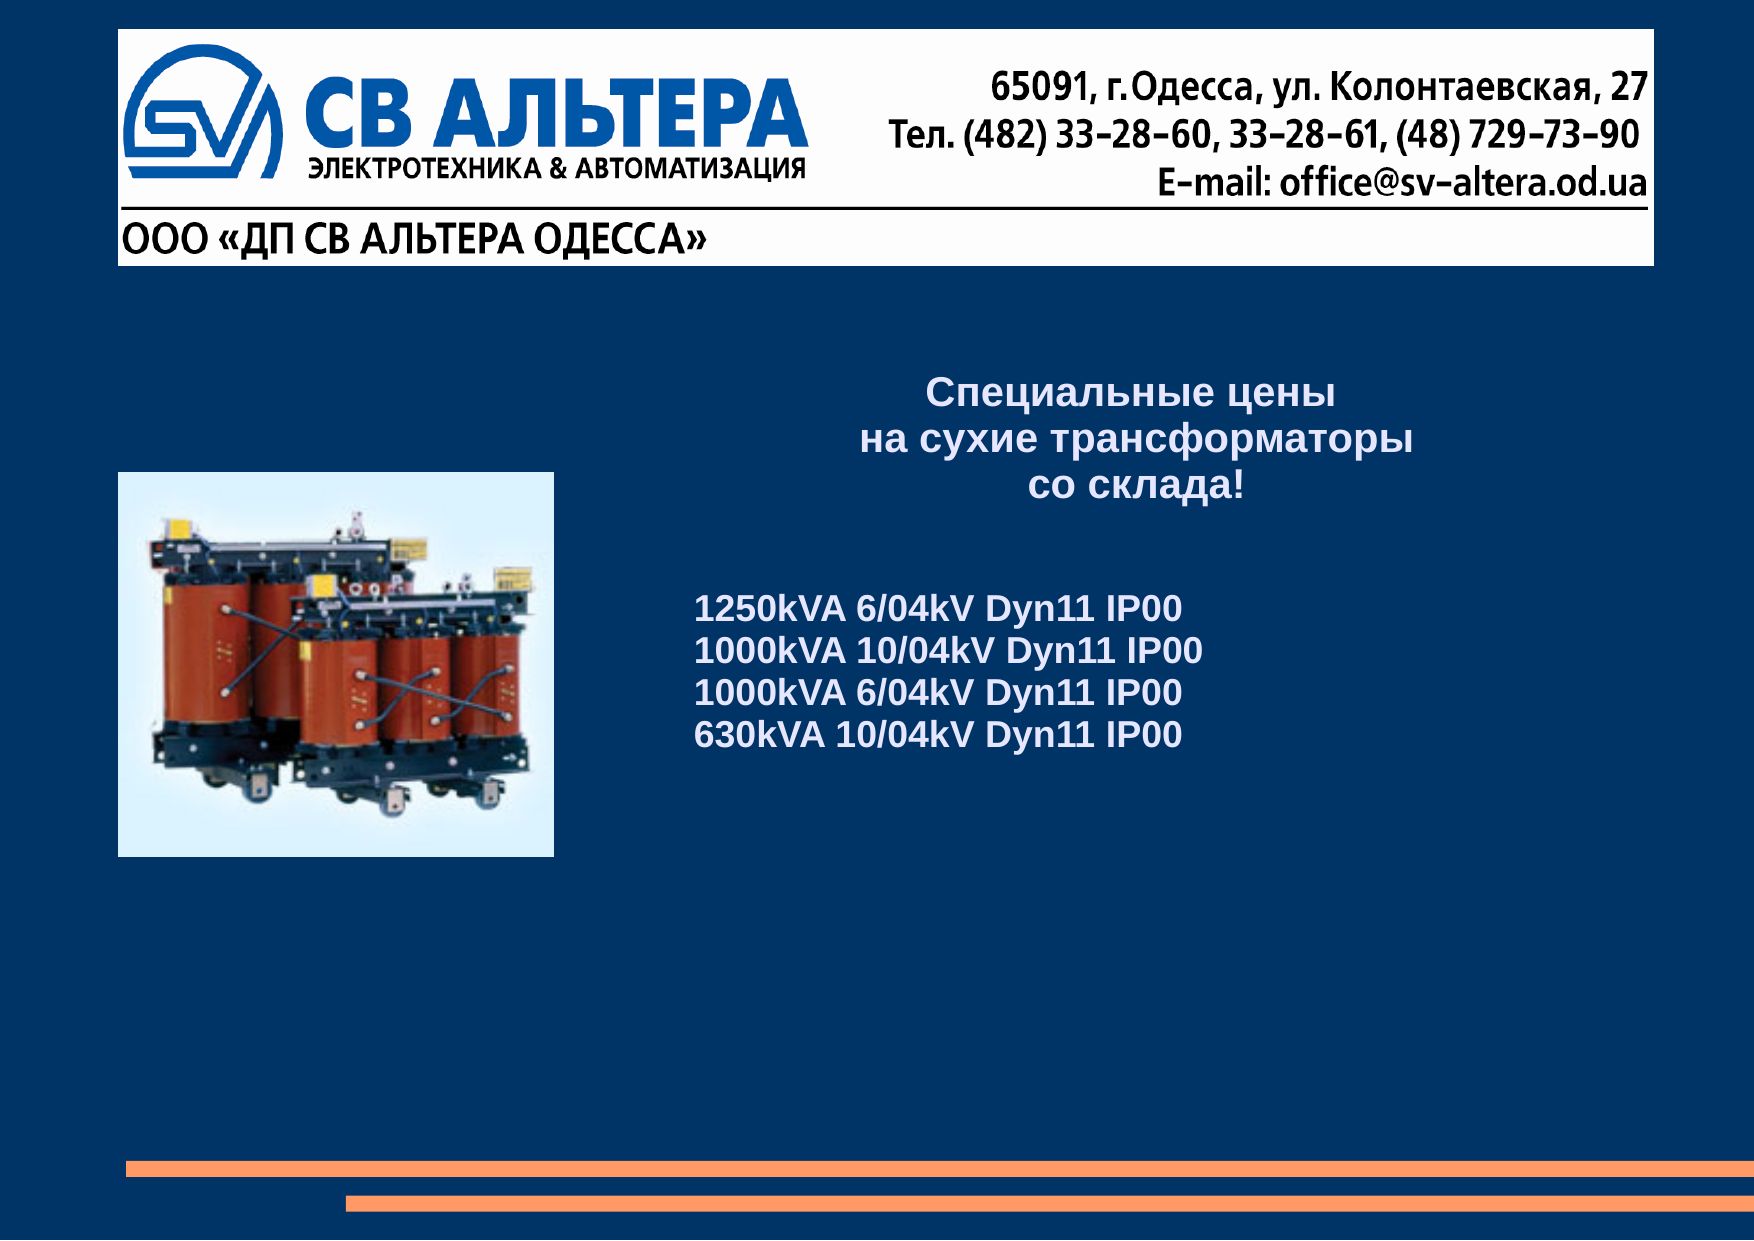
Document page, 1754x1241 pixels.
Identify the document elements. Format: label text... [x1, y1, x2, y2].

text_box Специальные цены на сухие трансформаторы со склада! [649, 360, 1625, 519]
picture [118, 472, 554, 857]
picture [118, 29, 1654, 266]
text_box 1250kVA 6/04kV Dyn11 IP00 1000kVA 10/04kV Dyn11 IP00 1000kVA 6/04kV Dyn11 IP00 630kVA 10/04kV Dyn11 IP00 [679, 579, 1300, 768]
